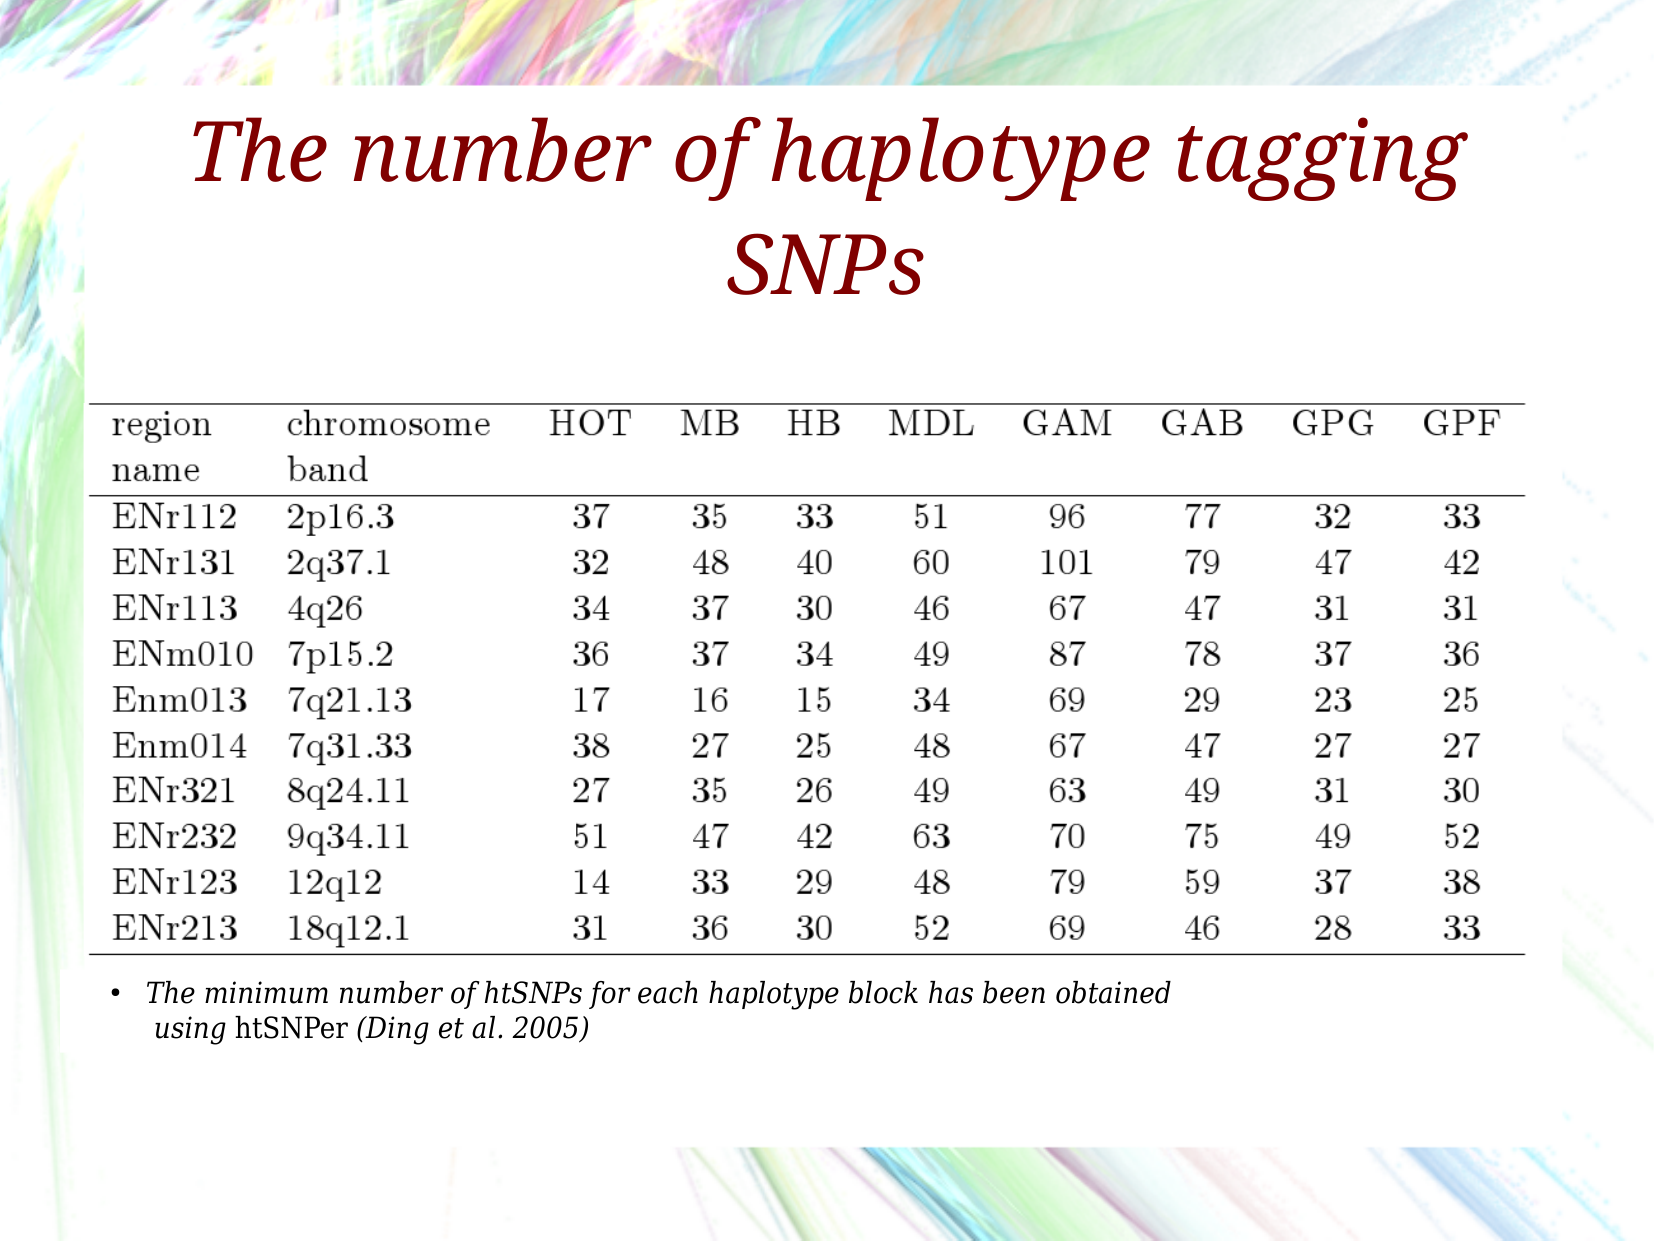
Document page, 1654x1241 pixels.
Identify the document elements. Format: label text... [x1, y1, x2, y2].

text_box The minimum number of htSNPs for each haplotype block has been obtained using htSNPer (Ding et al. 2005) [60, 969, 1302, 1053]
picture [0, 0, 1654, 1241]
title The number of haplotype tagging SNPs [82, 109, 1571, 303]
